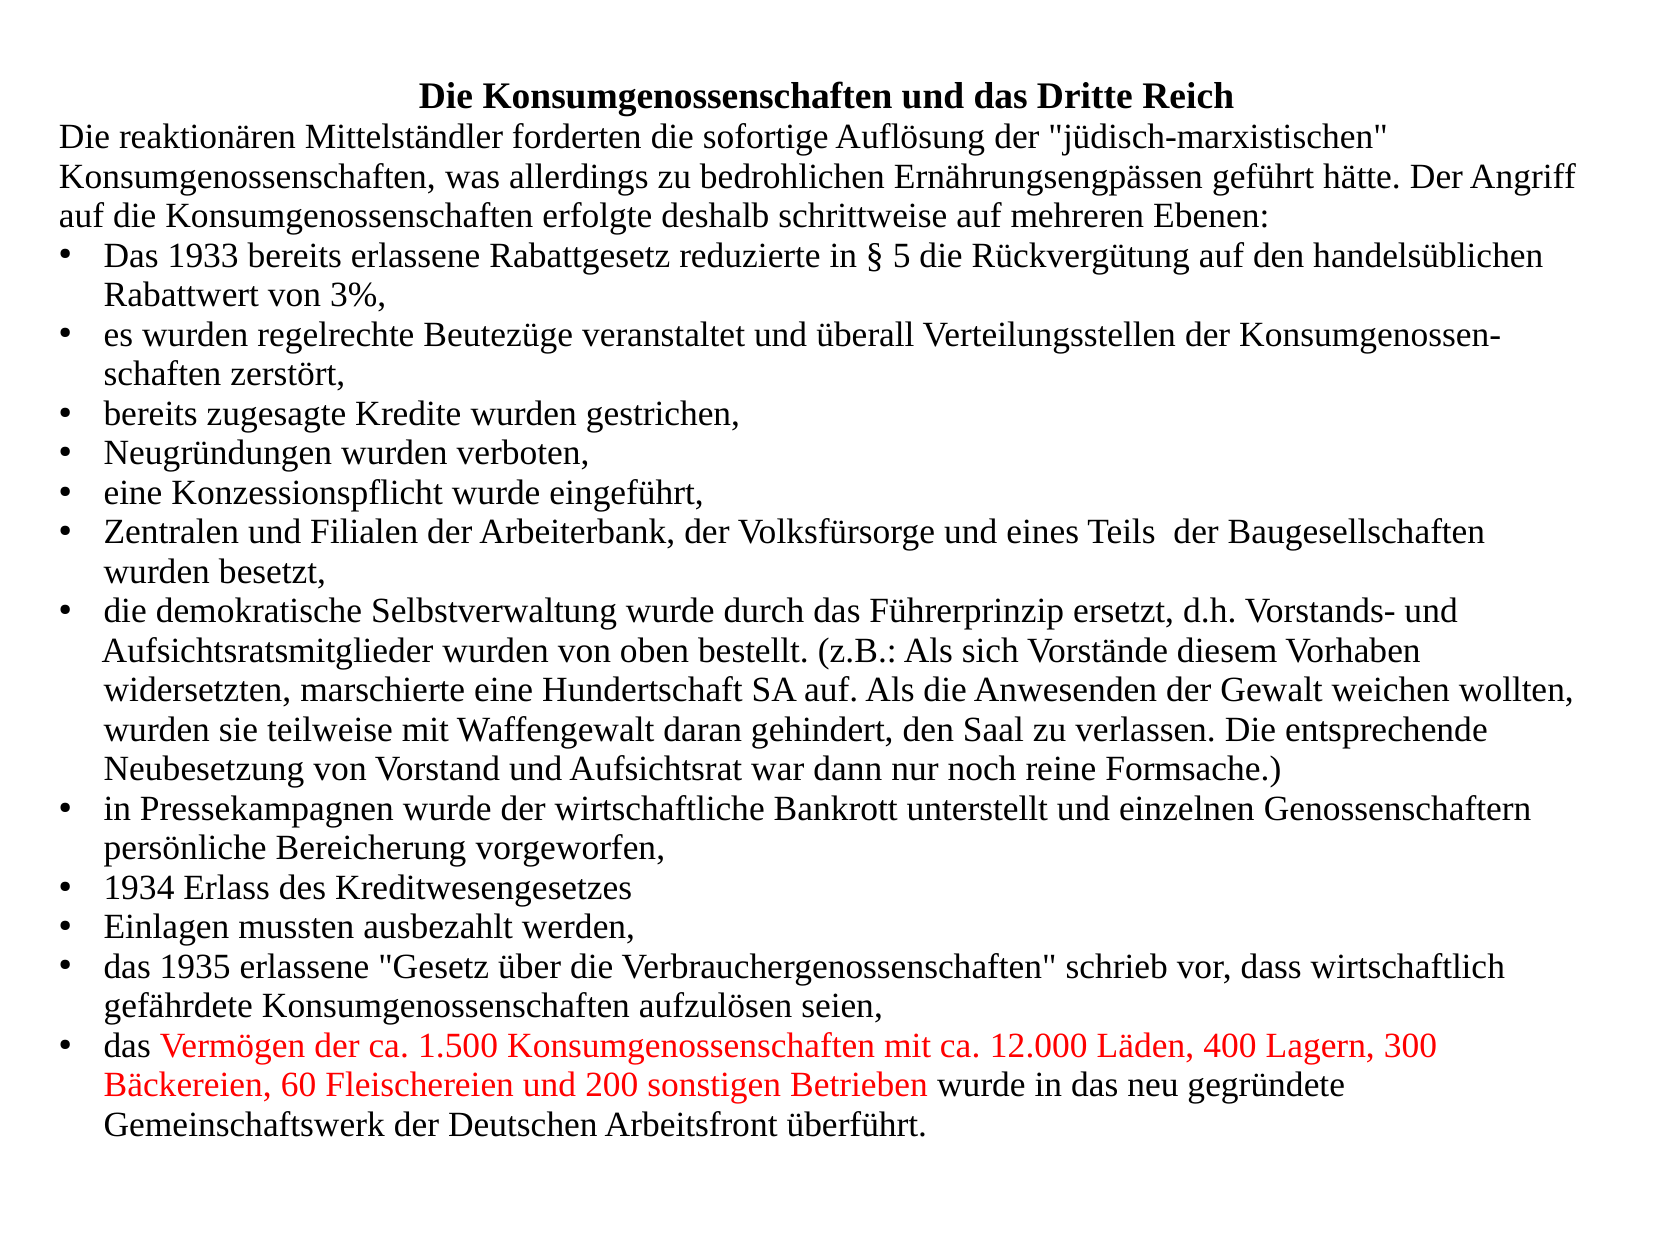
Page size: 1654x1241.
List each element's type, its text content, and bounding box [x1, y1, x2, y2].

text_box Die Konsumgenossenschaften und das Dritte Reich Die reaktionären Mittelständler forderten die sofortige Auflösung der "jüdisch-marxistischen" Konsumgenossenschaften, was allerdings zu bedrohlichen Ernährungsengpässen geführt hätte. Der Angriff auf die Konsumgenossenschaften erfolgte deshalb schrittweise auf mehreren Ebenen: Das 1933 bereits erlassene Rabattgesetz reduzierte in § 5 die Rückvergütung auf den handelsüblichen Rabattwert von 3%, es wurden regelrechte Beutezüge veranstaltet und überall Verteilungsstellen der Konsumgenossen- schaften zerstört, bereits zugesagte Kredite wurden gestrichen, Neugründungen wurden verboten, eine Konzessionspflicht wurde eingeführt, Zentralen und Filialen der Arbeiterbank, der Volksfürsorge und eines Teils der Baugesellschaften wurden besetzt, die demokratische Selbstverwaltung wurde durch das Führerprinzip ersetzt, d.h. Vorstands- und Aufsichtsratsmitglieder wurden von oben bestellt. (z.B.: Als sich Vorstände diesem Vorhaben widersetzten, marschierte eine Hundertschaft SA auf. Als die Anwesenden der Gewalt weichen wollten, wurden sie teilweise mit Waffengewalt daran gehindert, den Saal zu verlassen. Die entsprechende Neubesetzung von Vorstand und Aufsichtsrat war dann nur noch reine Formsache.) in Pressekampagnen wurde der wirtschaftliche Bankrott unterstellt und einzelnen Genossenschaftern persönliche Bereicherung vorgeworfen, 1934 Erlass des Kreditwesengesetzes Einlagen mussten ausbezahlt werden, das 1935 erlassene "Gesetz über die Verbrauchergenossenschaften" schrieb vor, dass wirtschaftlich gefährdete Konsumgenossenschaften aufzulösen seien, das Vermögen der ca. 1.500 Konsumgenossenschaften mit ca. 12.000 Läden, 400 Lagern, 300 Bäckereien, 60 Fleischereien und 200 sonstigen Betrieben wurde in das neu gegründete Gemeinschaftswerk der Deutschen Arbeitsfront überführt. [44, 68, 1610, 1152]
